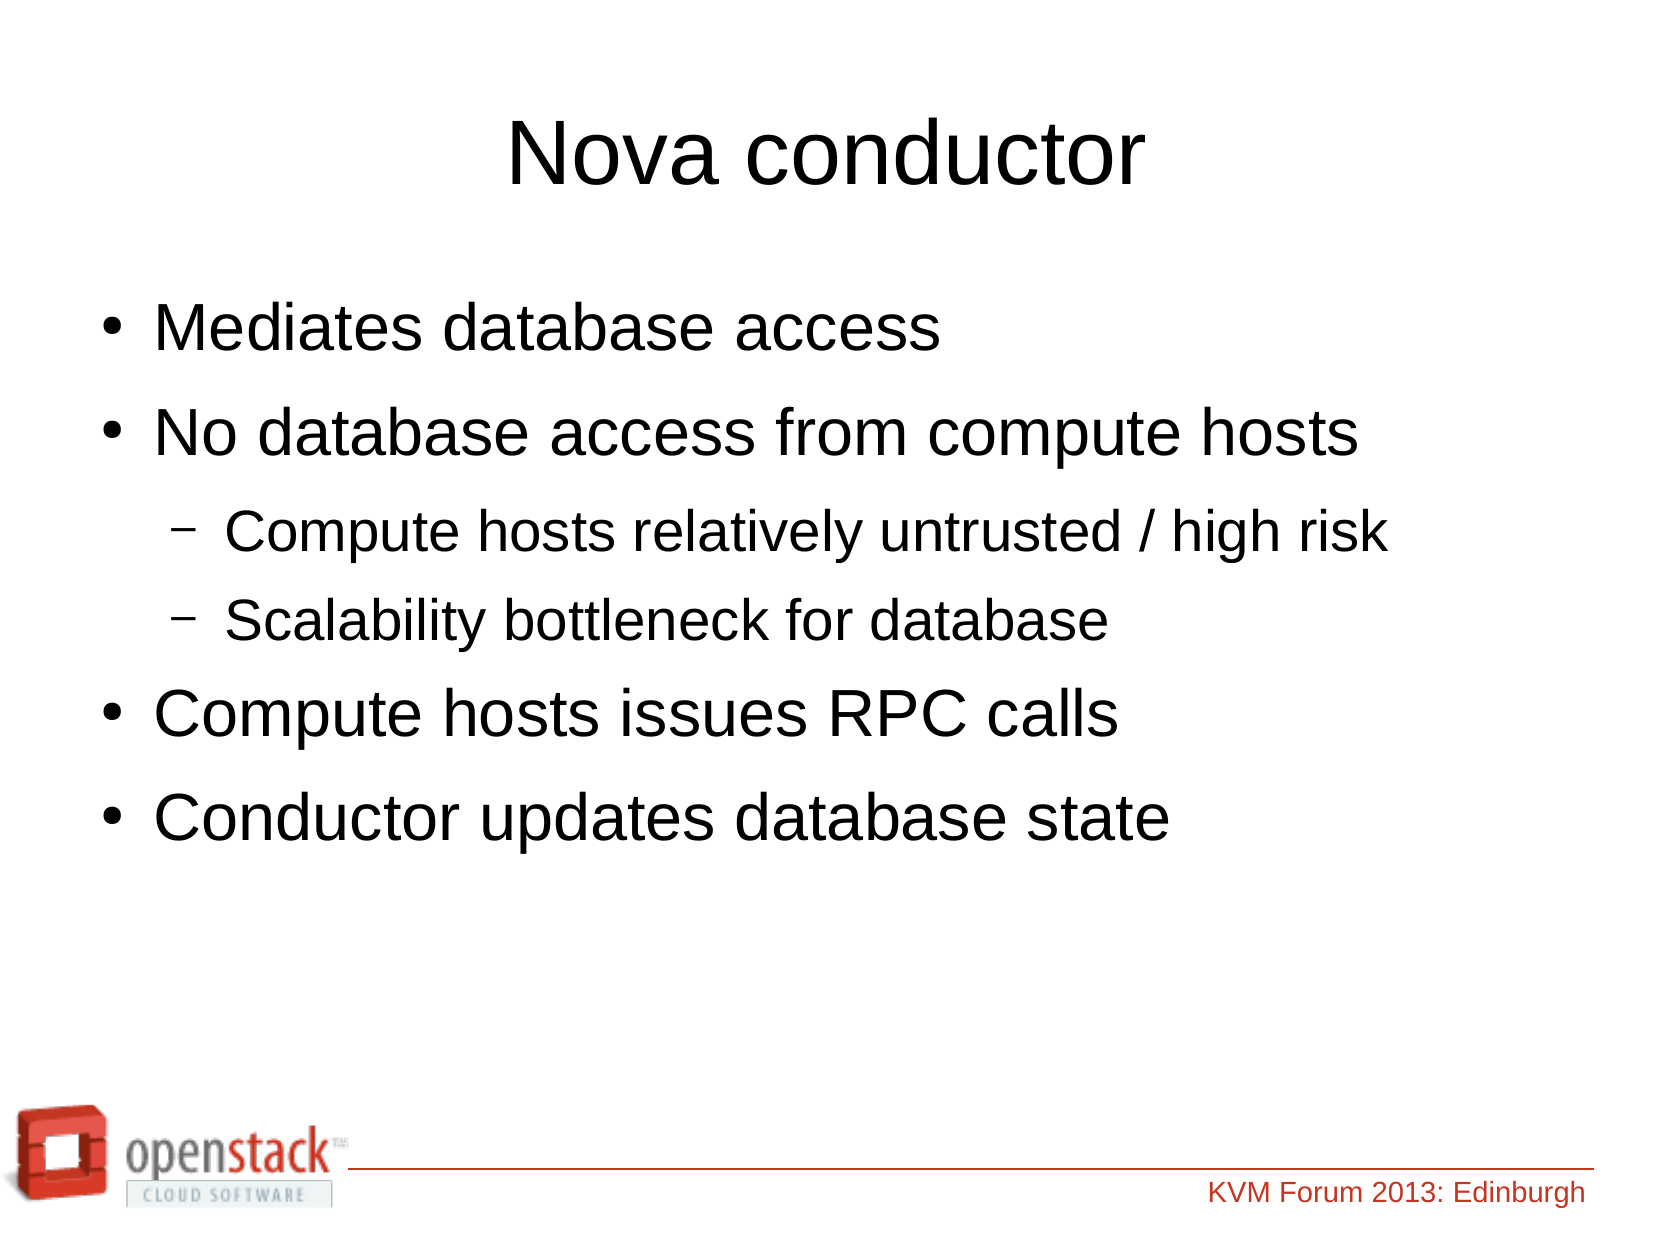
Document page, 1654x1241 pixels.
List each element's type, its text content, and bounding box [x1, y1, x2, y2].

picture [0, 1101, 349, 1219]
list Mediates database access No database access from compute hosts Compute hosts relatively untrusted / high risk Scalability bottleneck for database Compute hosts issues RPC calls Conductor updates database state [82, 290, 1571, 1010]
title Nova conductor [82, 49, 1571, 257]
